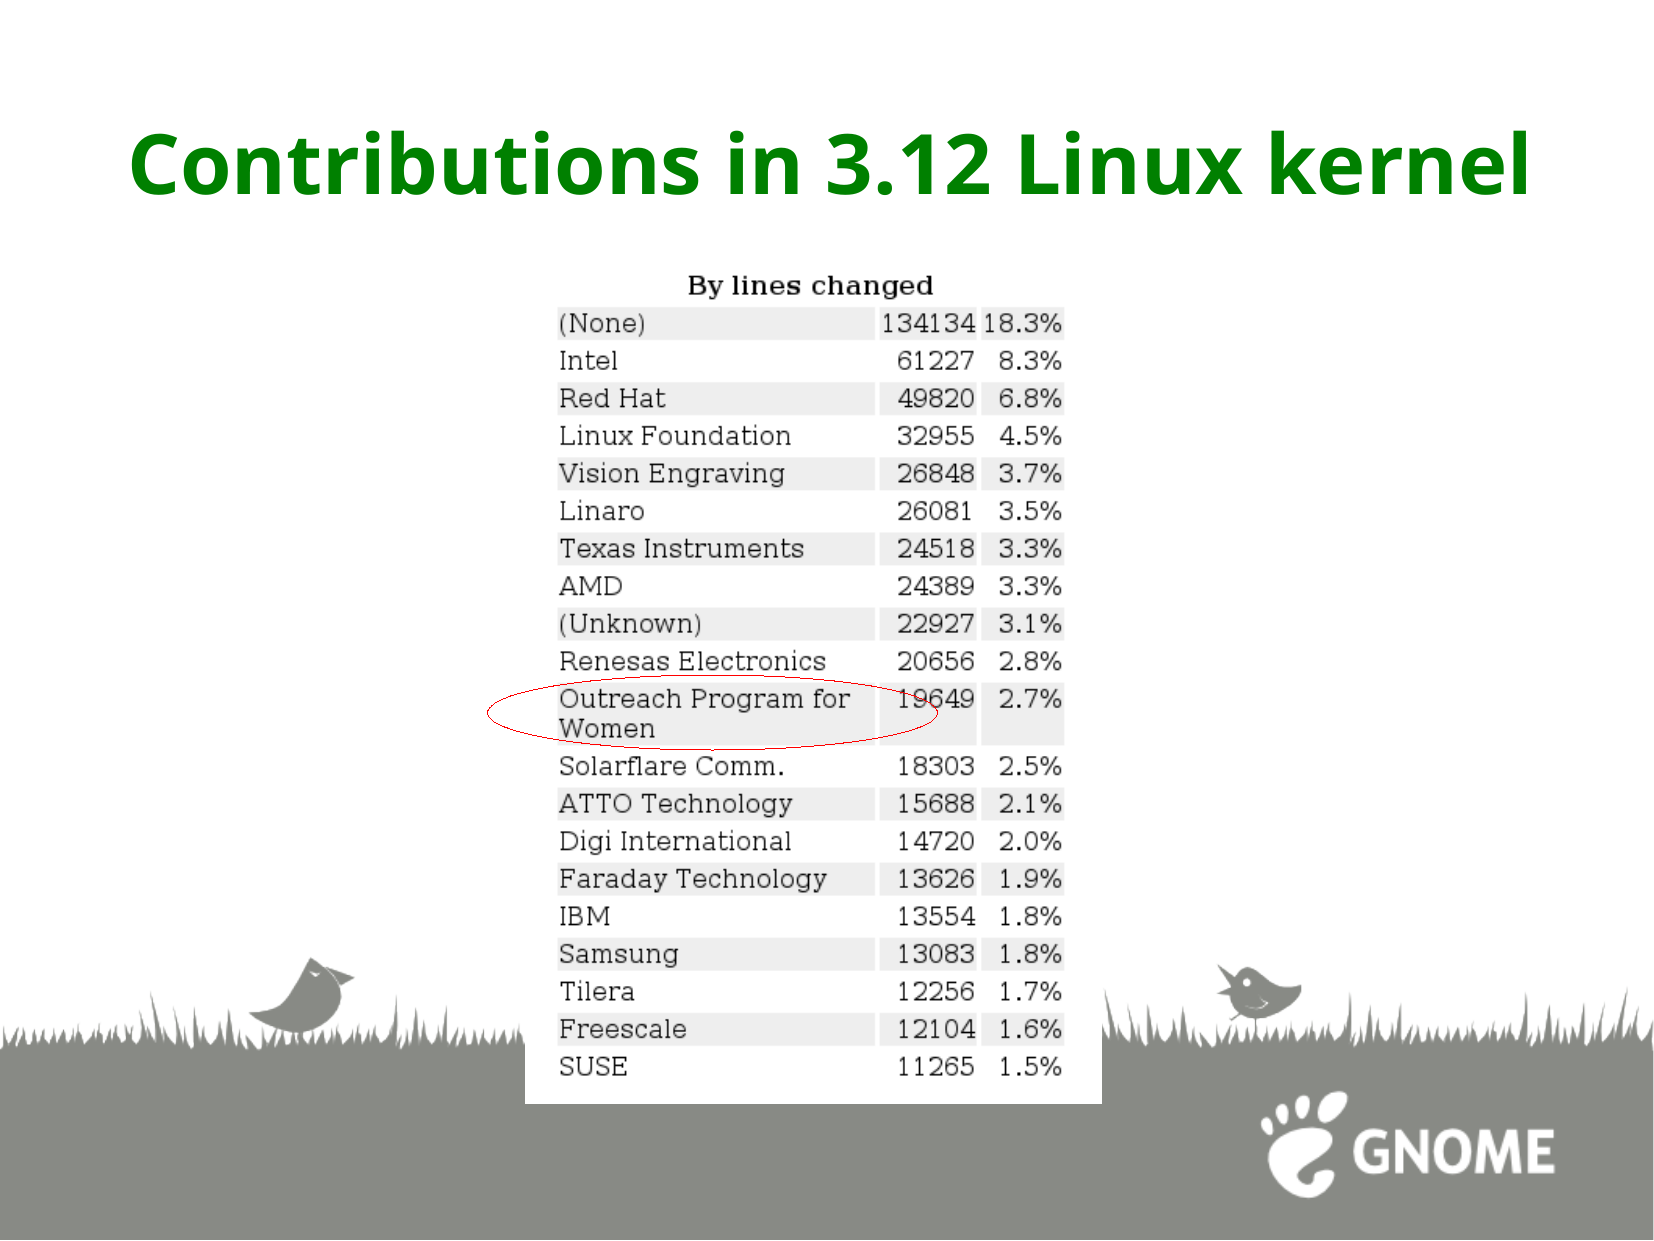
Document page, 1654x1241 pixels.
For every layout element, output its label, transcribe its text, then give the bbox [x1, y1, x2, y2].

picture [0, 0, 1654, 1241]
text_box Contributions in 3.12 Linux kernel [112, 98, 1654, 225]
